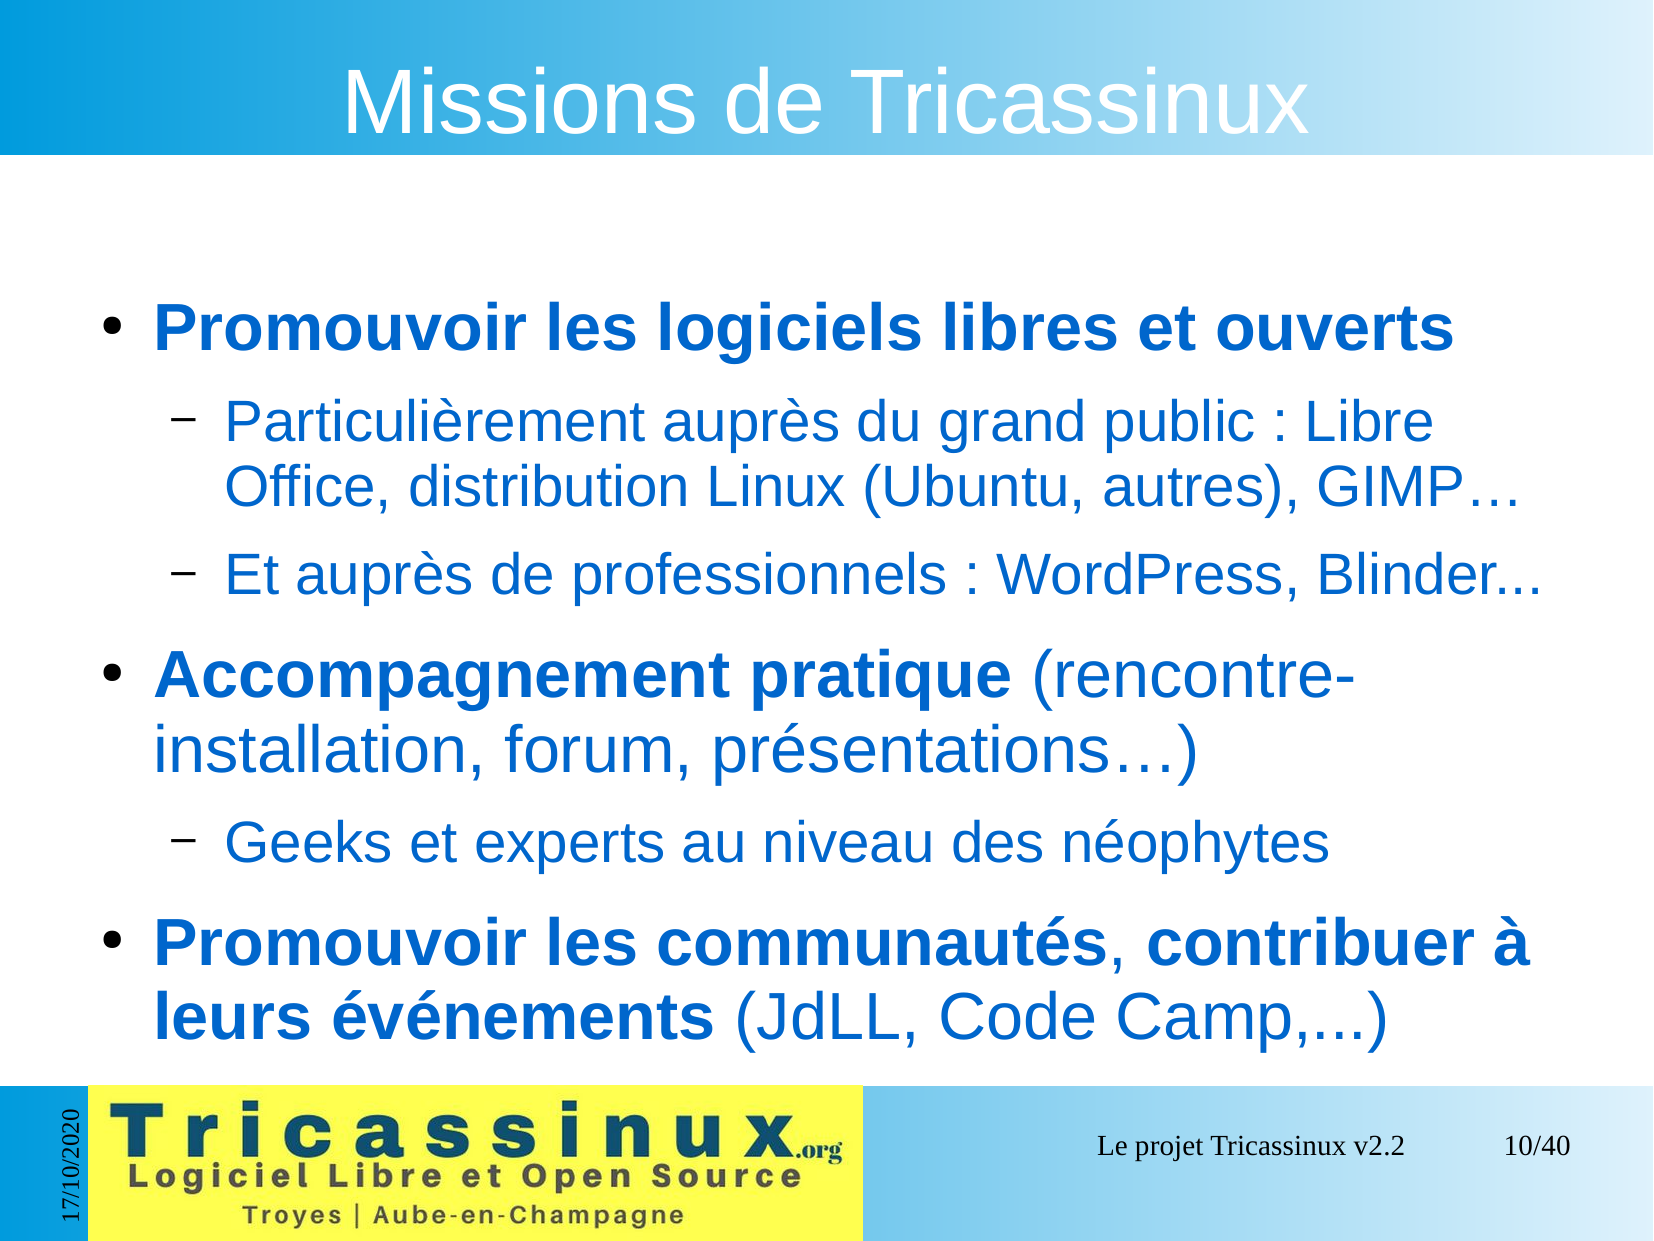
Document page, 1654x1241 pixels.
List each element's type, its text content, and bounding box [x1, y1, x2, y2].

title Missions de Tricassinux [82, 49, 1571, 155]
picture [89, 1085, 863, 1241]
list Promouvoir les logiciels libres et ouverts Particulièrement auprès du grand public : Libre Office, distribution Linux (Ubuntu, autres), GIMP… Et auprès de professionnels : WordPress, Blinder... Accompagnement pratique (rencontre-installation, forum, présentations…) Geeks et experts au niveau des néophytes Promouvoir les communautés, contribuer à leurs événements (JdLL, Code Camp,...) [82, 290, 1571, 1010]
